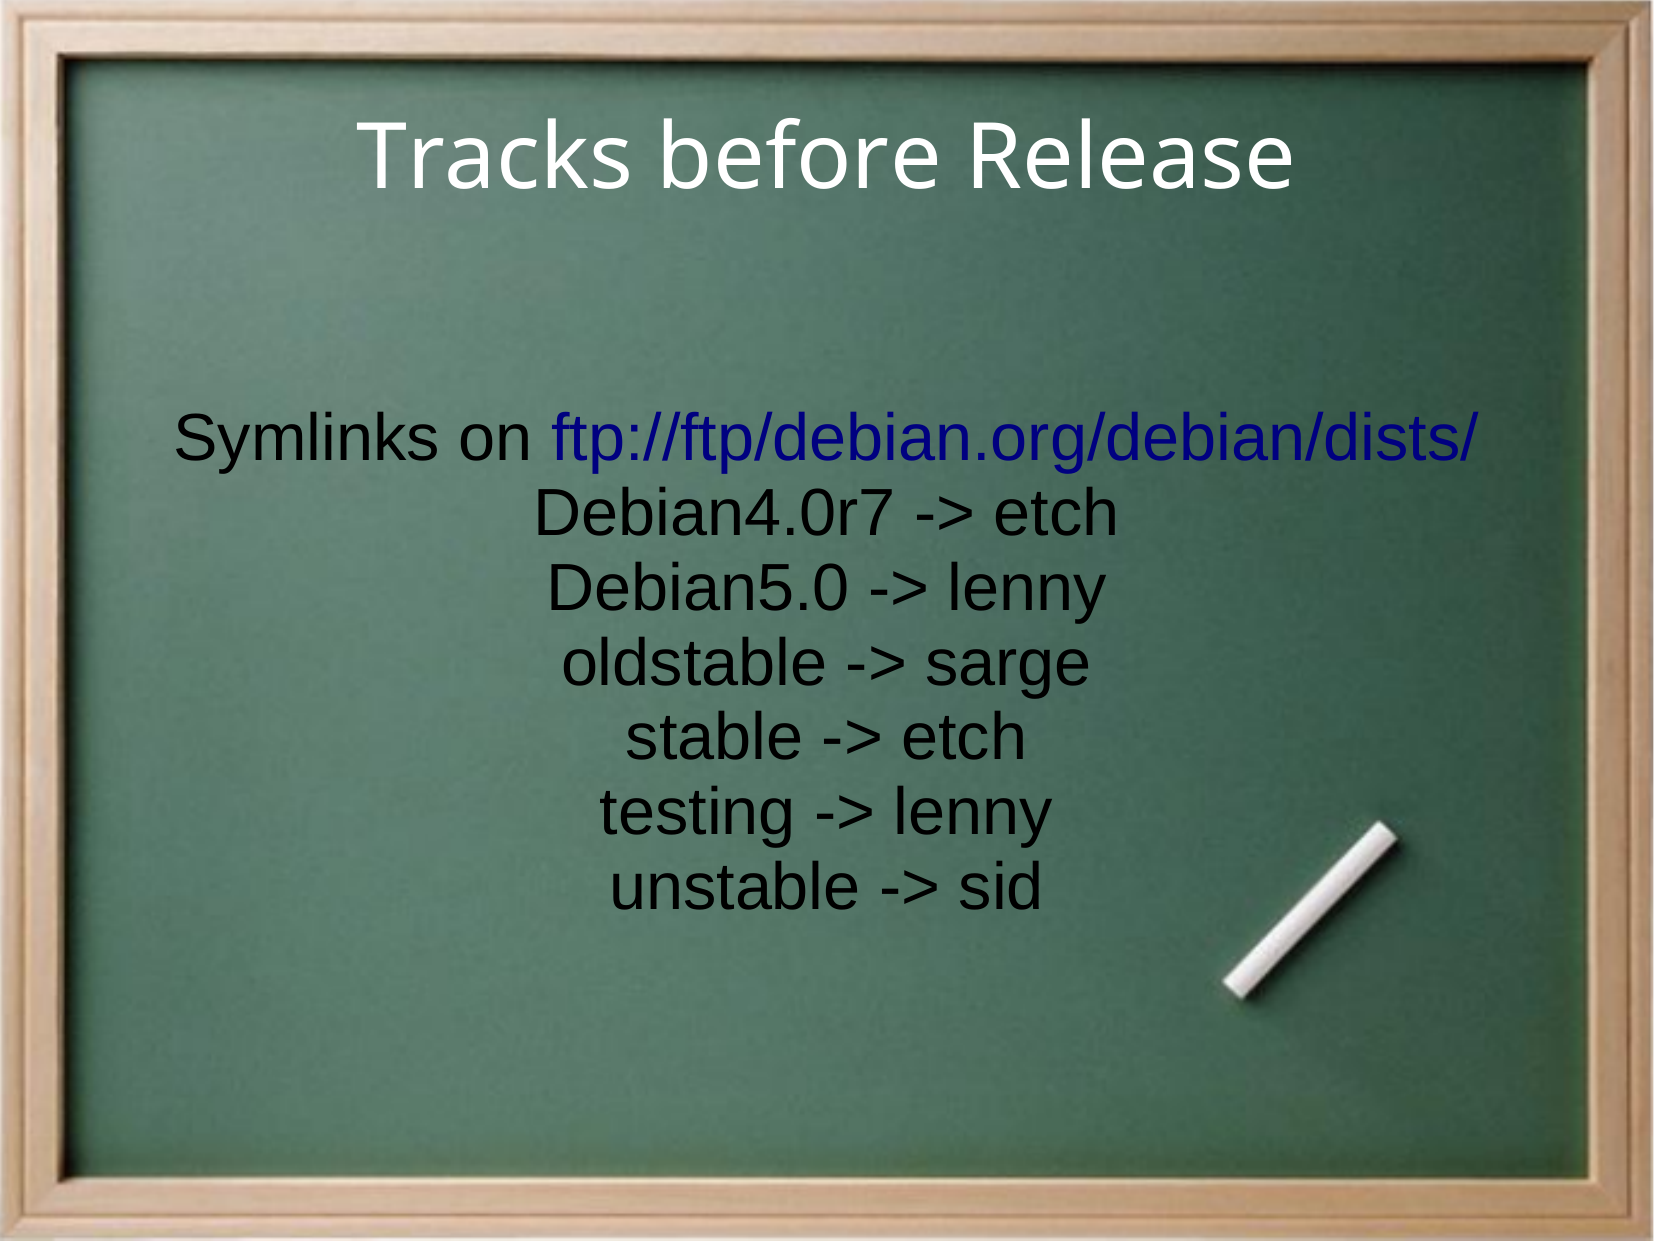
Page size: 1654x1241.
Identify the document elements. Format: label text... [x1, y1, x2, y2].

title Tracks before Release [82, 56, 1571, 250]
subtitle Symlinks on ftp://ftp/debian.org/debian/dists/ Debian4.0r7 -> etch Debian5.0 -> lenny oldstable -> sarge stable -> etch testing -> lenny unstable -> sid [82, 297, 1571, 1102]
picture [0, 0, 1654, 1241]
